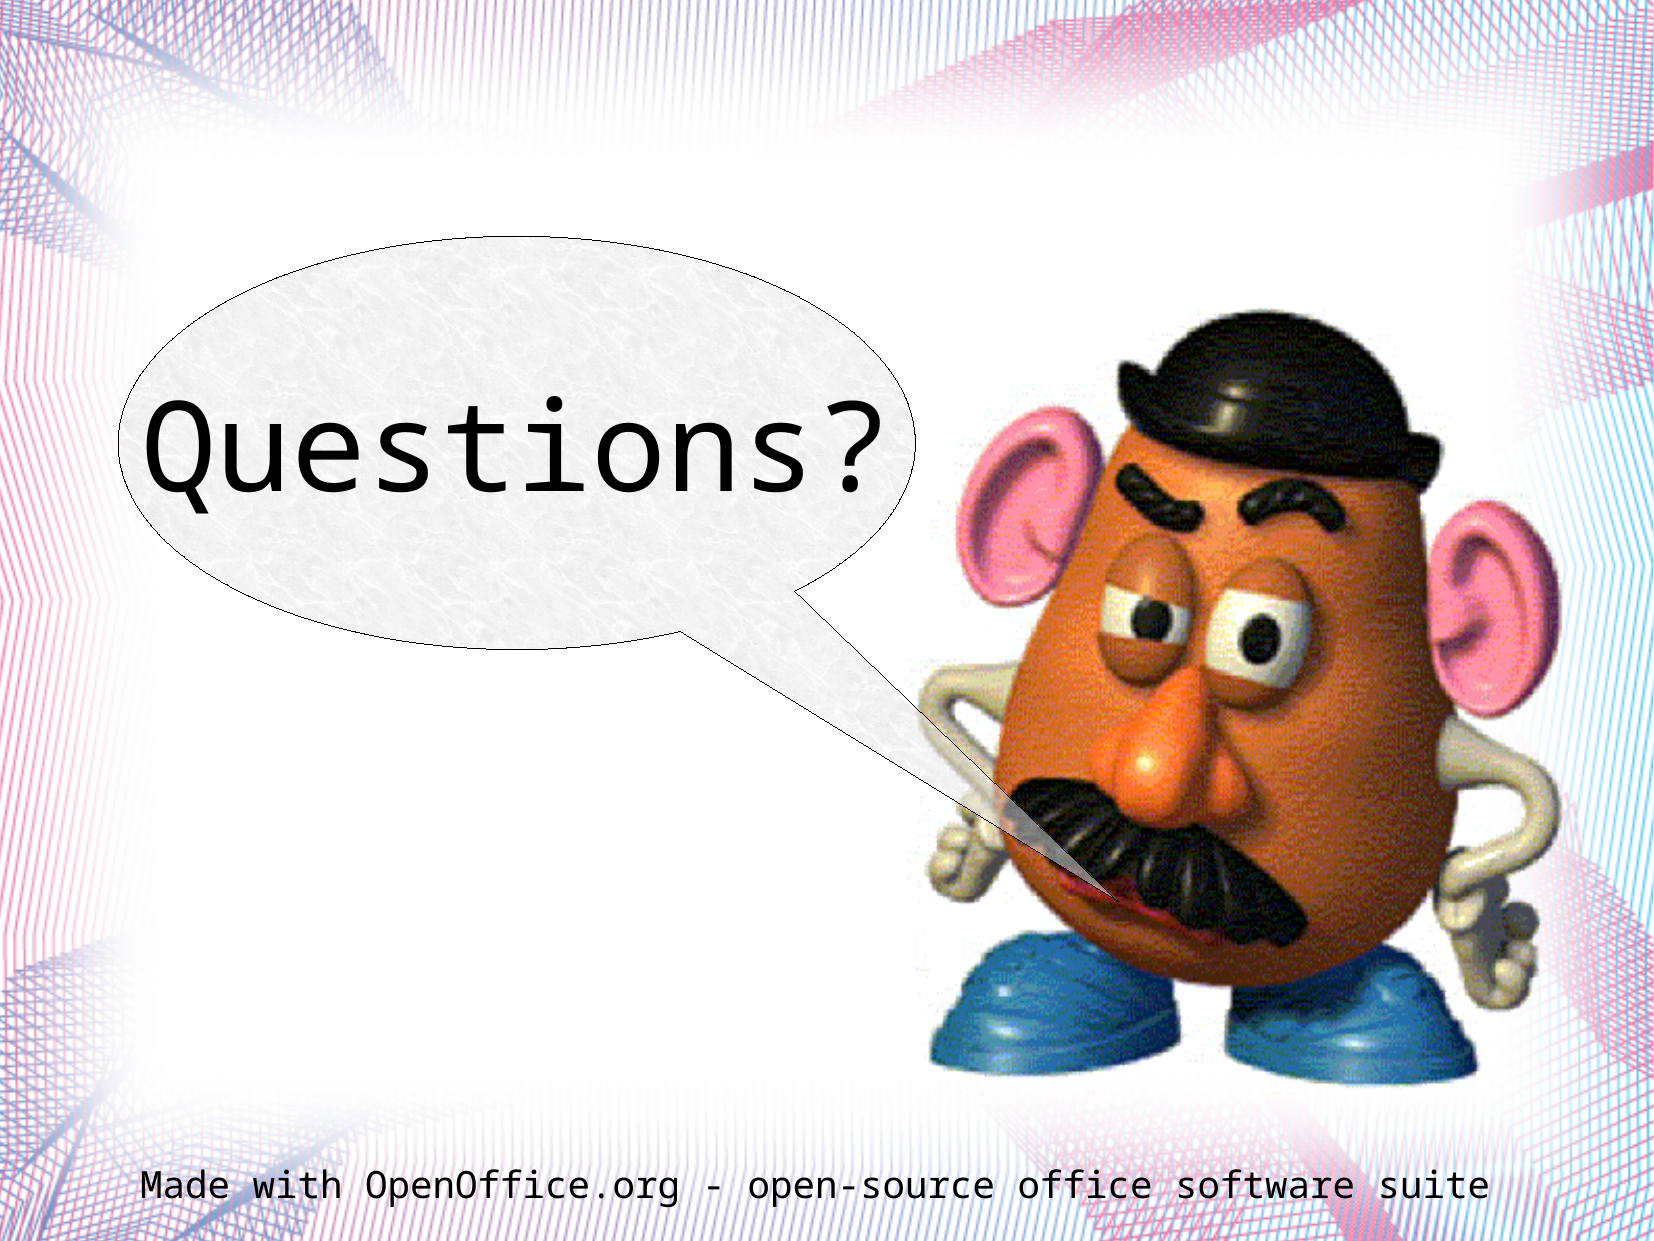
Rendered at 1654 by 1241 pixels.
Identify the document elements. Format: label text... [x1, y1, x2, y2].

text_box Questions? [118, 236, 1119, 902]
picture [0, 0, 1654, 1241]
text_box Made with OpenOffice.org - open-source office software suite [125, 1151, 1529, 1204]
